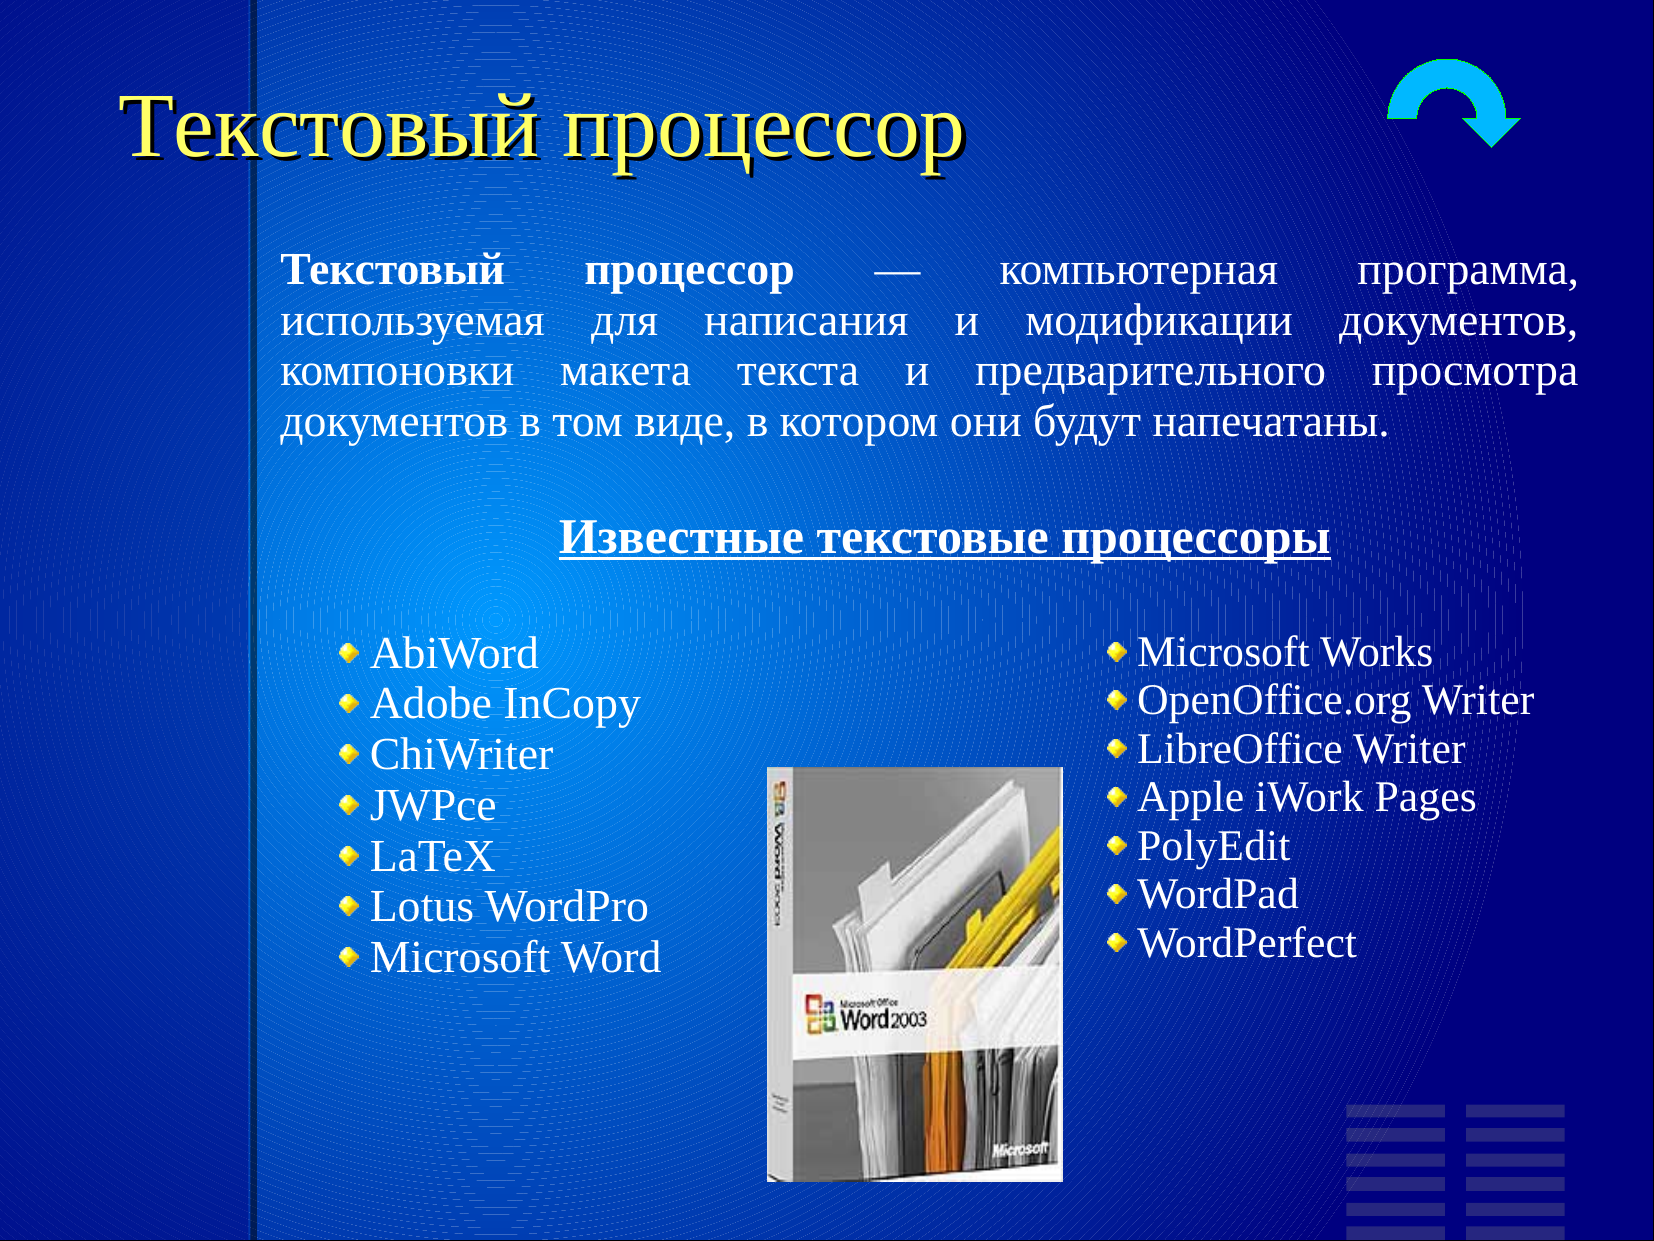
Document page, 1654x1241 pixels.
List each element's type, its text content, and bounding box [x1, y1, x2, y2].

title Текстовый процессор [118, 29, 1531, 222]
picture [767, 767, 1063, 1182]
text_box Microsoft Works OpenOffice.org Writer LibreOffice Writer Apple iWork Pages PolyEdit WordPad WordPerfect [1092, 620, 1625, 977]
text_box AbiWord Adobe InCopy ChiWriter JWPce LaTeX Lotus WordPro Microsoft Word [324, 620, 857, 993]
text_box Известные текстовые процессоры [295, 501, 1595, 623]
text_box [1387, 59, 1521, 148]
text_box Текстовый процессор — компьютерная программа, используемая для написания и модификации документов, компоновки макета текста и предварительного просмотра документов в том виде, в котором они будут напечатаны. [265, 236, 1595, 457]
